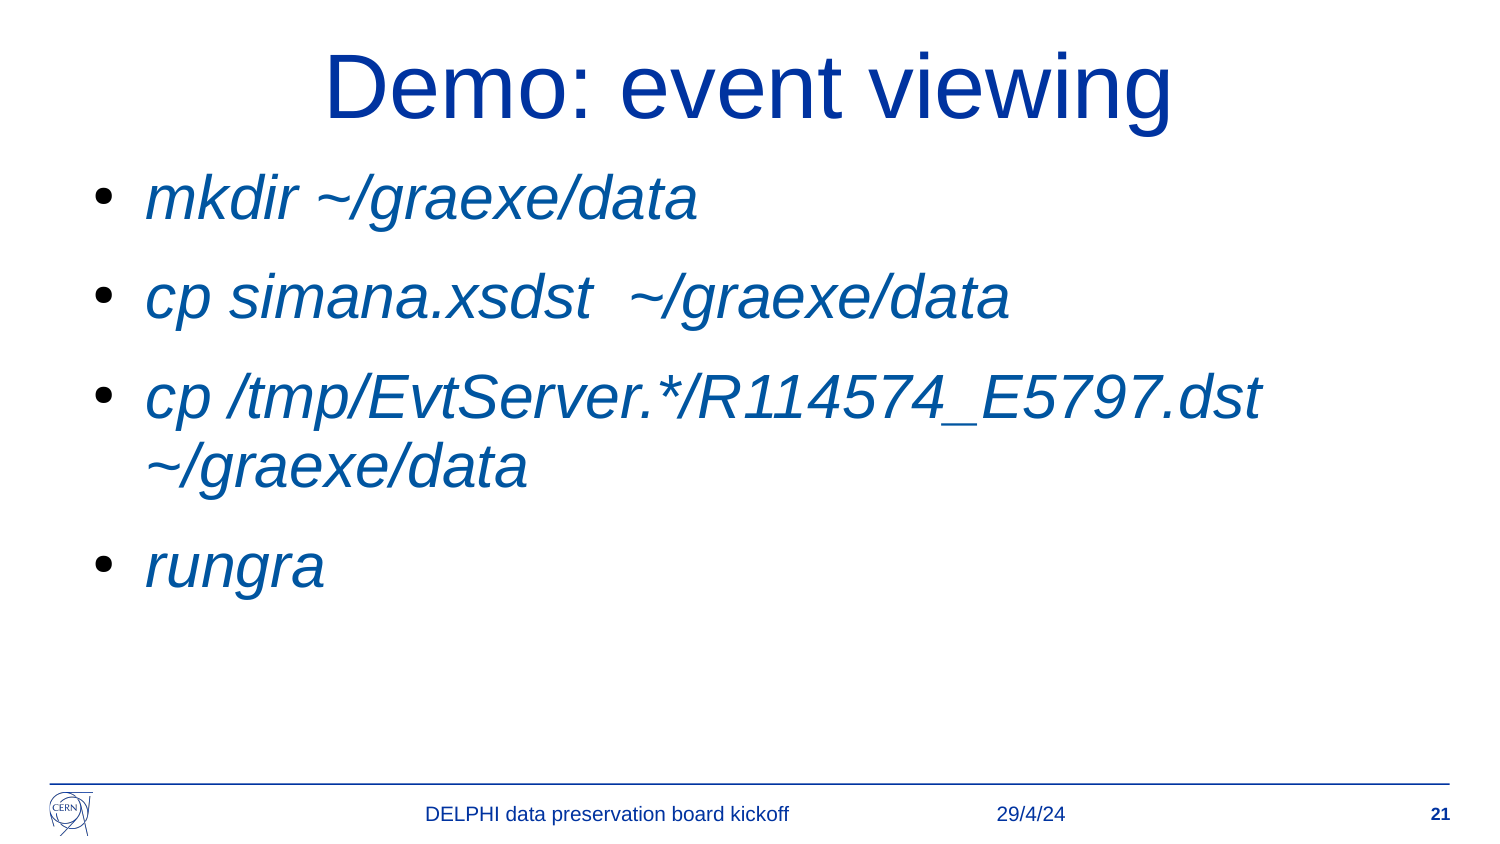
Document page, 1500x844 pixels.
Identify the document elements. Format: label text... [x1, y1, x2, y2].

title Demo: event viewing [75, 28, 1425, 145]
list mkdir ~/graexe/data cp simana.xsdst ~/graexe/data cp /tmp/EvtServer.*/R114574_E5797.dst ~/graexe/data rungra [75, 163, 1453, 686]
